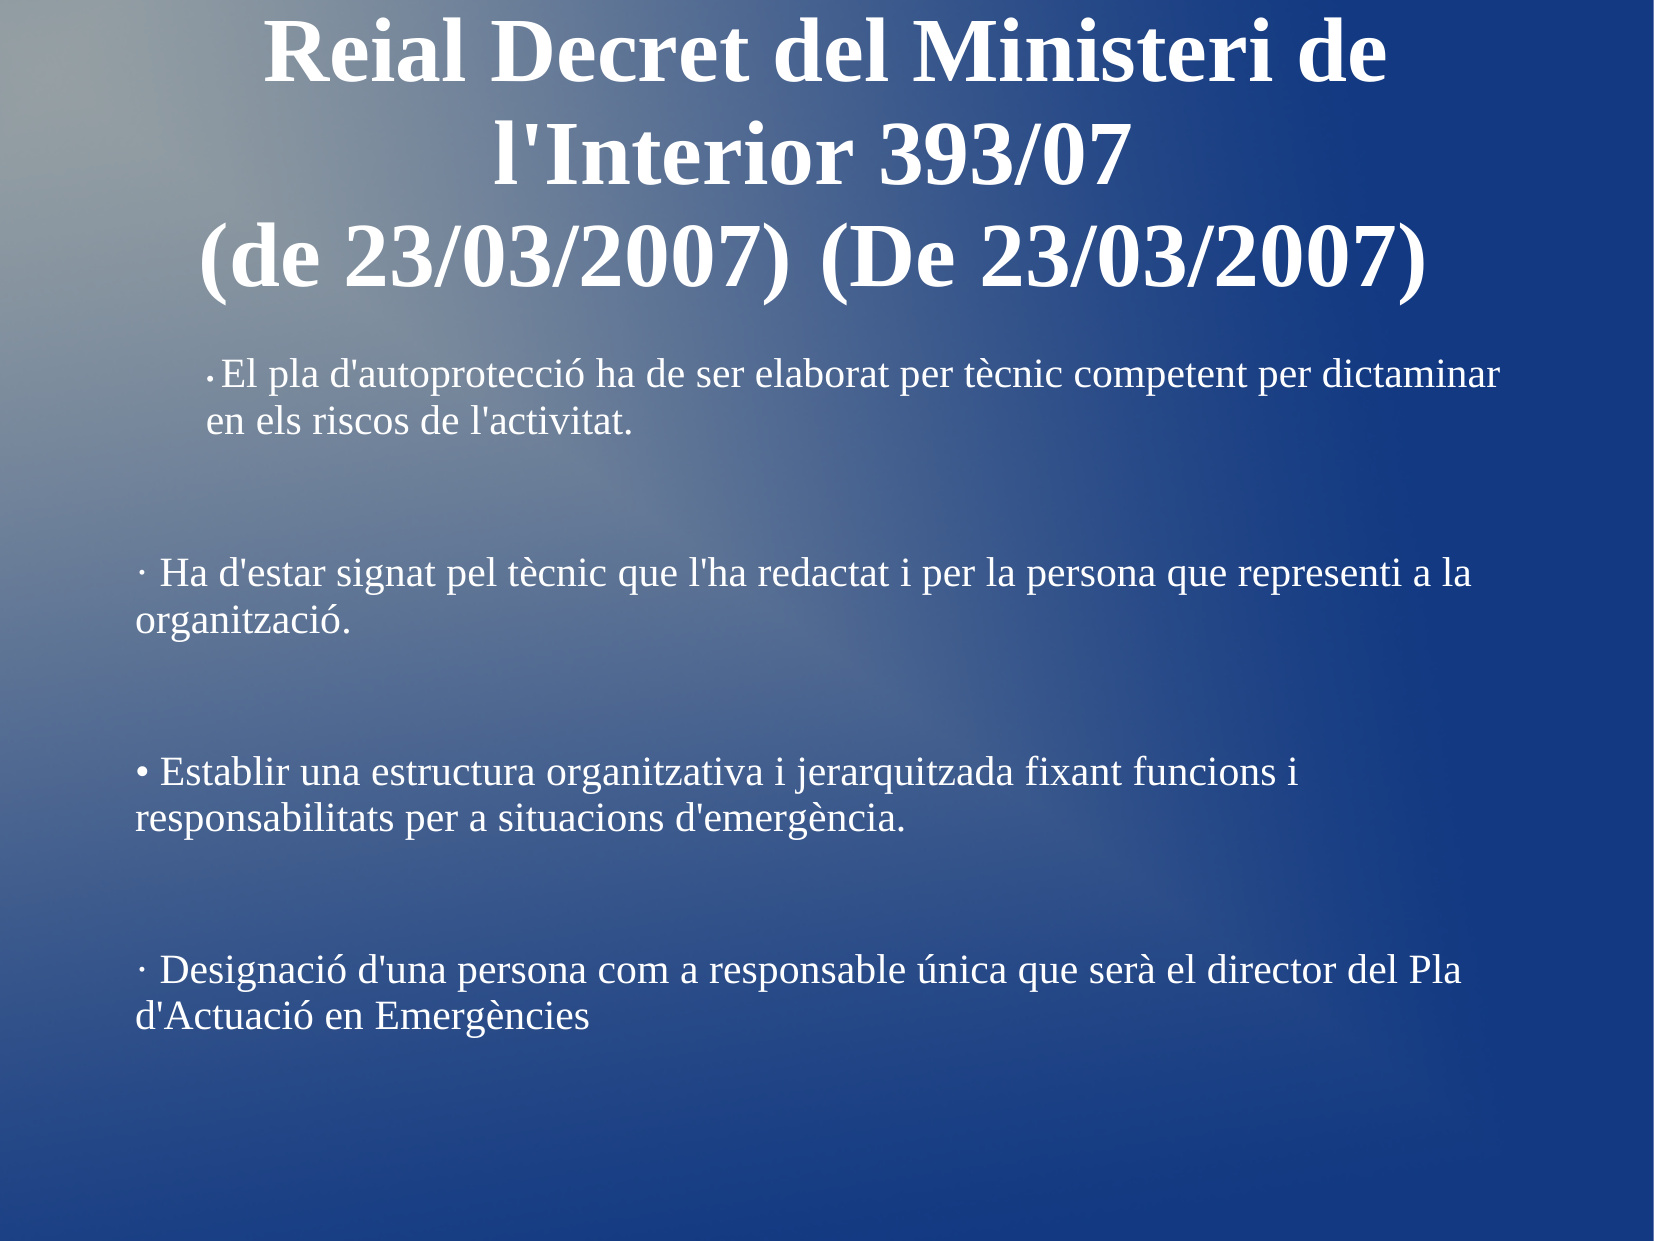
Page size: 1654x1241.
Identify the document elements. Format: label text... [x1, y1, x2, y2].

title Reial Decret del Ministeri de l'Interior 393/07 (de 23/03/2007) (De 23/03/2007) [82, 0, 1571, 307]
list • El pla d'autoprotecció ha de ser elaborat per tècnic competent per dictaminar en els riscos de l'activitat. · Ha d'estar signat pel tècnic que l'ha redactat i per la persona que representi a la organització. • Establir una estructura organitzativa i jerarquitzada fixant funcions i responsabilitats per a situacions d'emergència. · Designació d'una persona com a responsable única que serà el director del Pla d'Actuació en Emergències [134, 350, 1516, 1133]
picture [0, 0, 1654, 1241]
